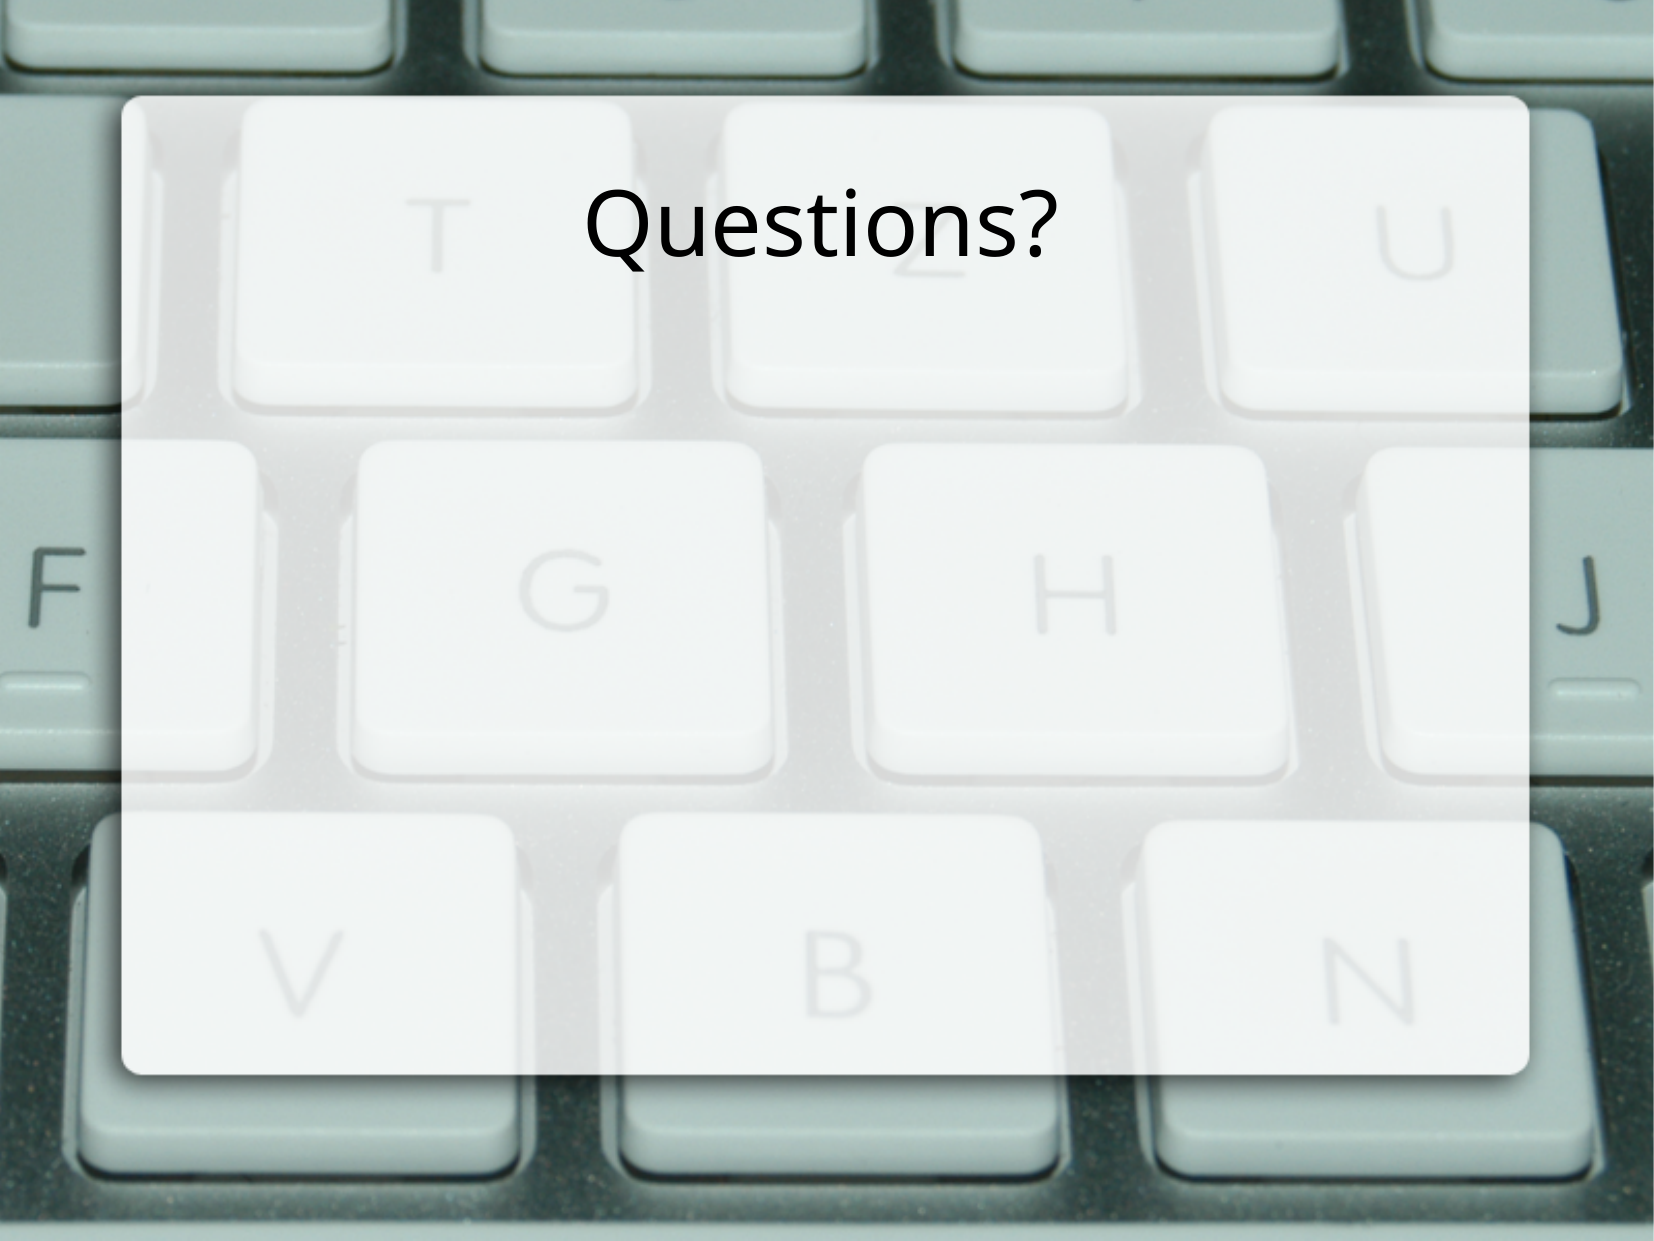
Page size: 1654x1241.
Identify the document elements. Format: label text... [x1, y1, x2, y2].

title Questions? [135, 117, 1506, 325]
picture [0, 0, 1654, 1241]
